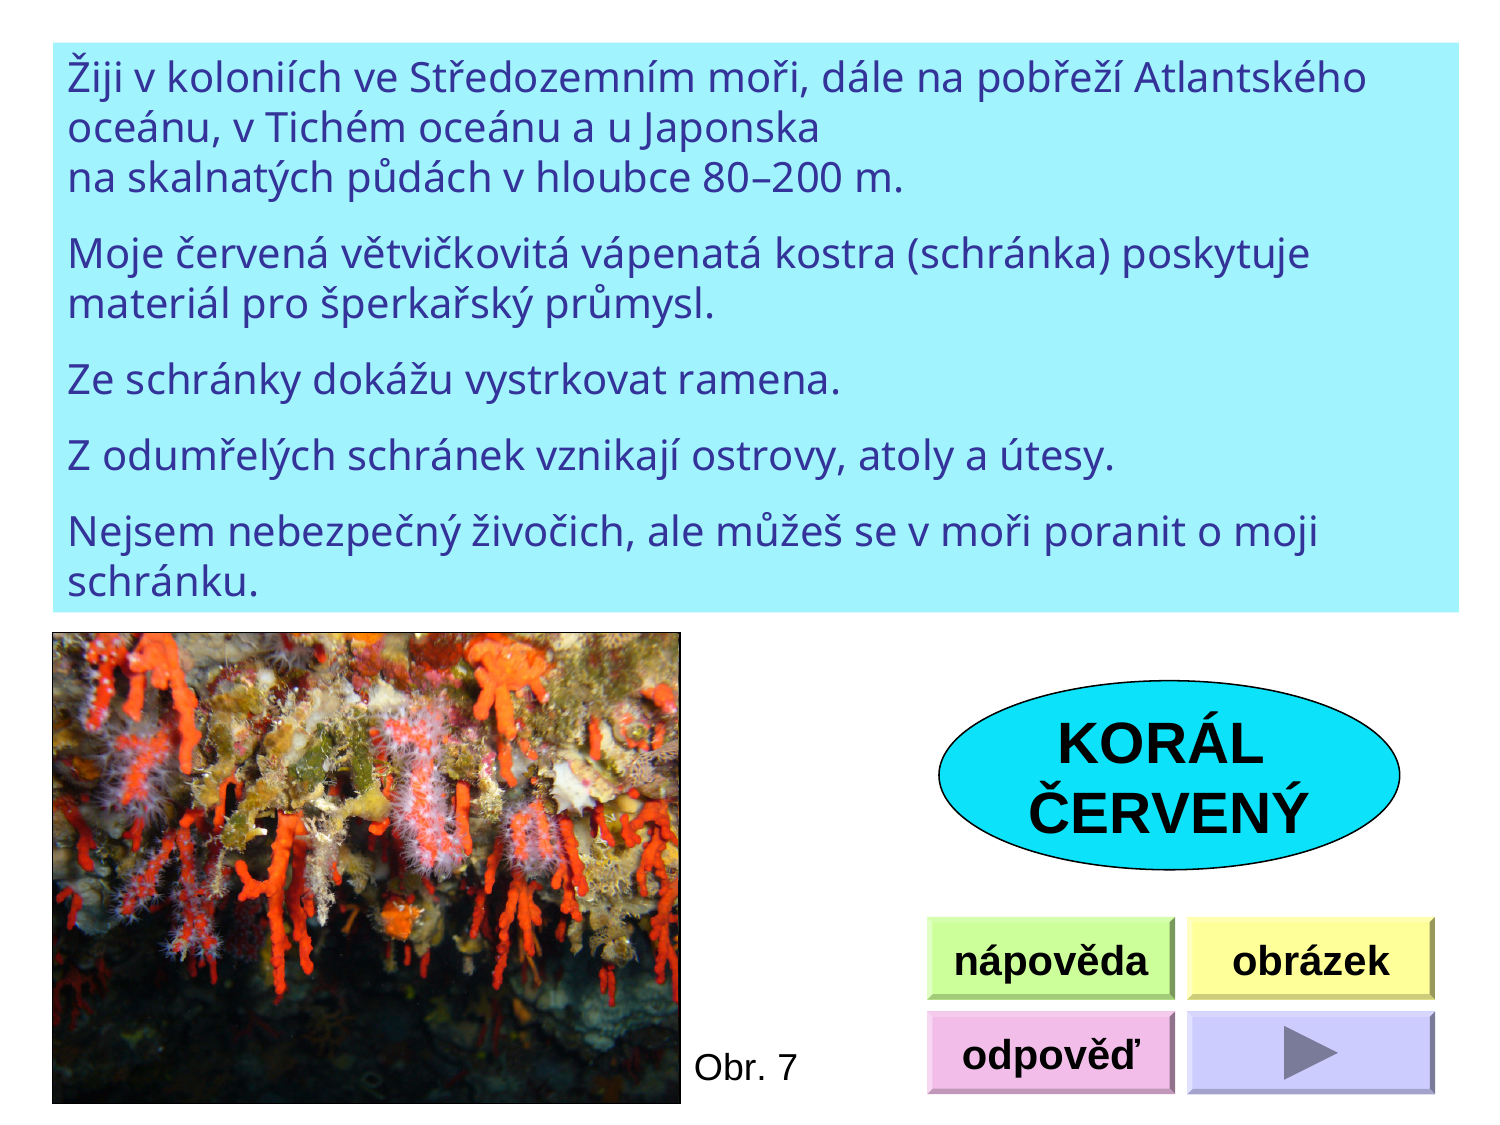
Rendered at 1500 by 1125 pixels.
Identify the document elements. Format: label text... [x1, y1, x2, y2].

text_box odpověď [933, 1017, 1169, 1088]
text_box KORÁL ČERVENÝ [938, 680, 1400, 870]
picture [53, 633, 680, 1103]
text_box [1188, 1011, 1436, 1095]
text_box Obr. 7 [681, 1034, 857, 1096]
text_box obrázek [1193, 923, 1429, 994]
text_box nápověda [933, 923, 1169, 994]
text_box Žiji v koloniích ve Středozemním moři, dále na pobřeží Atlantského oceánu, v Tichém oceánu a u Japonska na skalnatých půdách v hloubce 80–200 m. Moje červená větvičkovitá vápenatá kostra (schránka) poskytuje materiál pro šperkařský průmysl. Ze schránky dokážu vystrkovat ramena. Z odumřelých schránek vznikají ostrovy, atoly a útesy. Nejsem nebezpečný živočich, ale můžeš se v moři poranit o moji schránku. [53, 42, 1459, 613]
